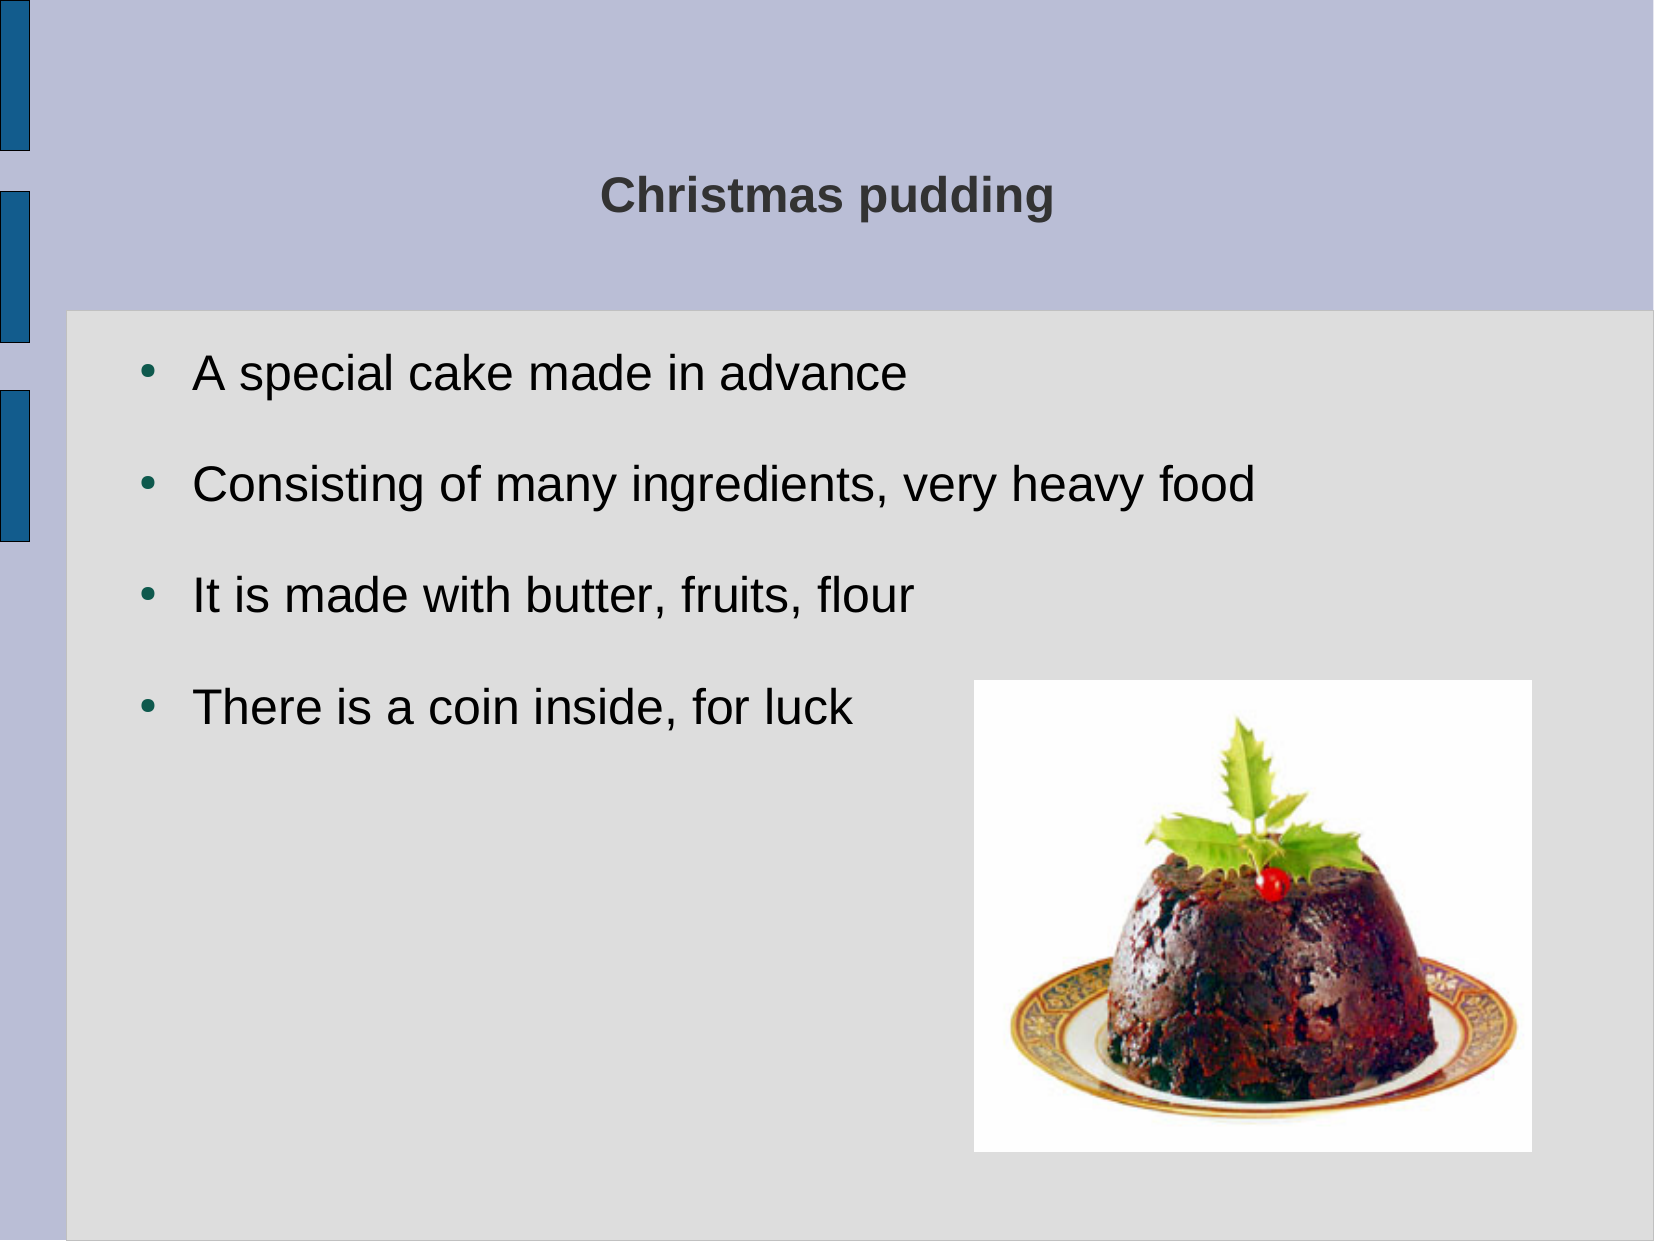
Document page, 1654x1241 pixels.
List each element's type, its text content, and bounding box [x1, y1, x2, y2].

list A special cake made in advance Consisting of many ingredients, very heavy food It is made with butter, fruits, flour There is a coin inside, for luck [121, 344, 1534, 1127]
picture [974, 680, 1532, 1152]
title Christmas pudding [121, 91, 1534, 299]
